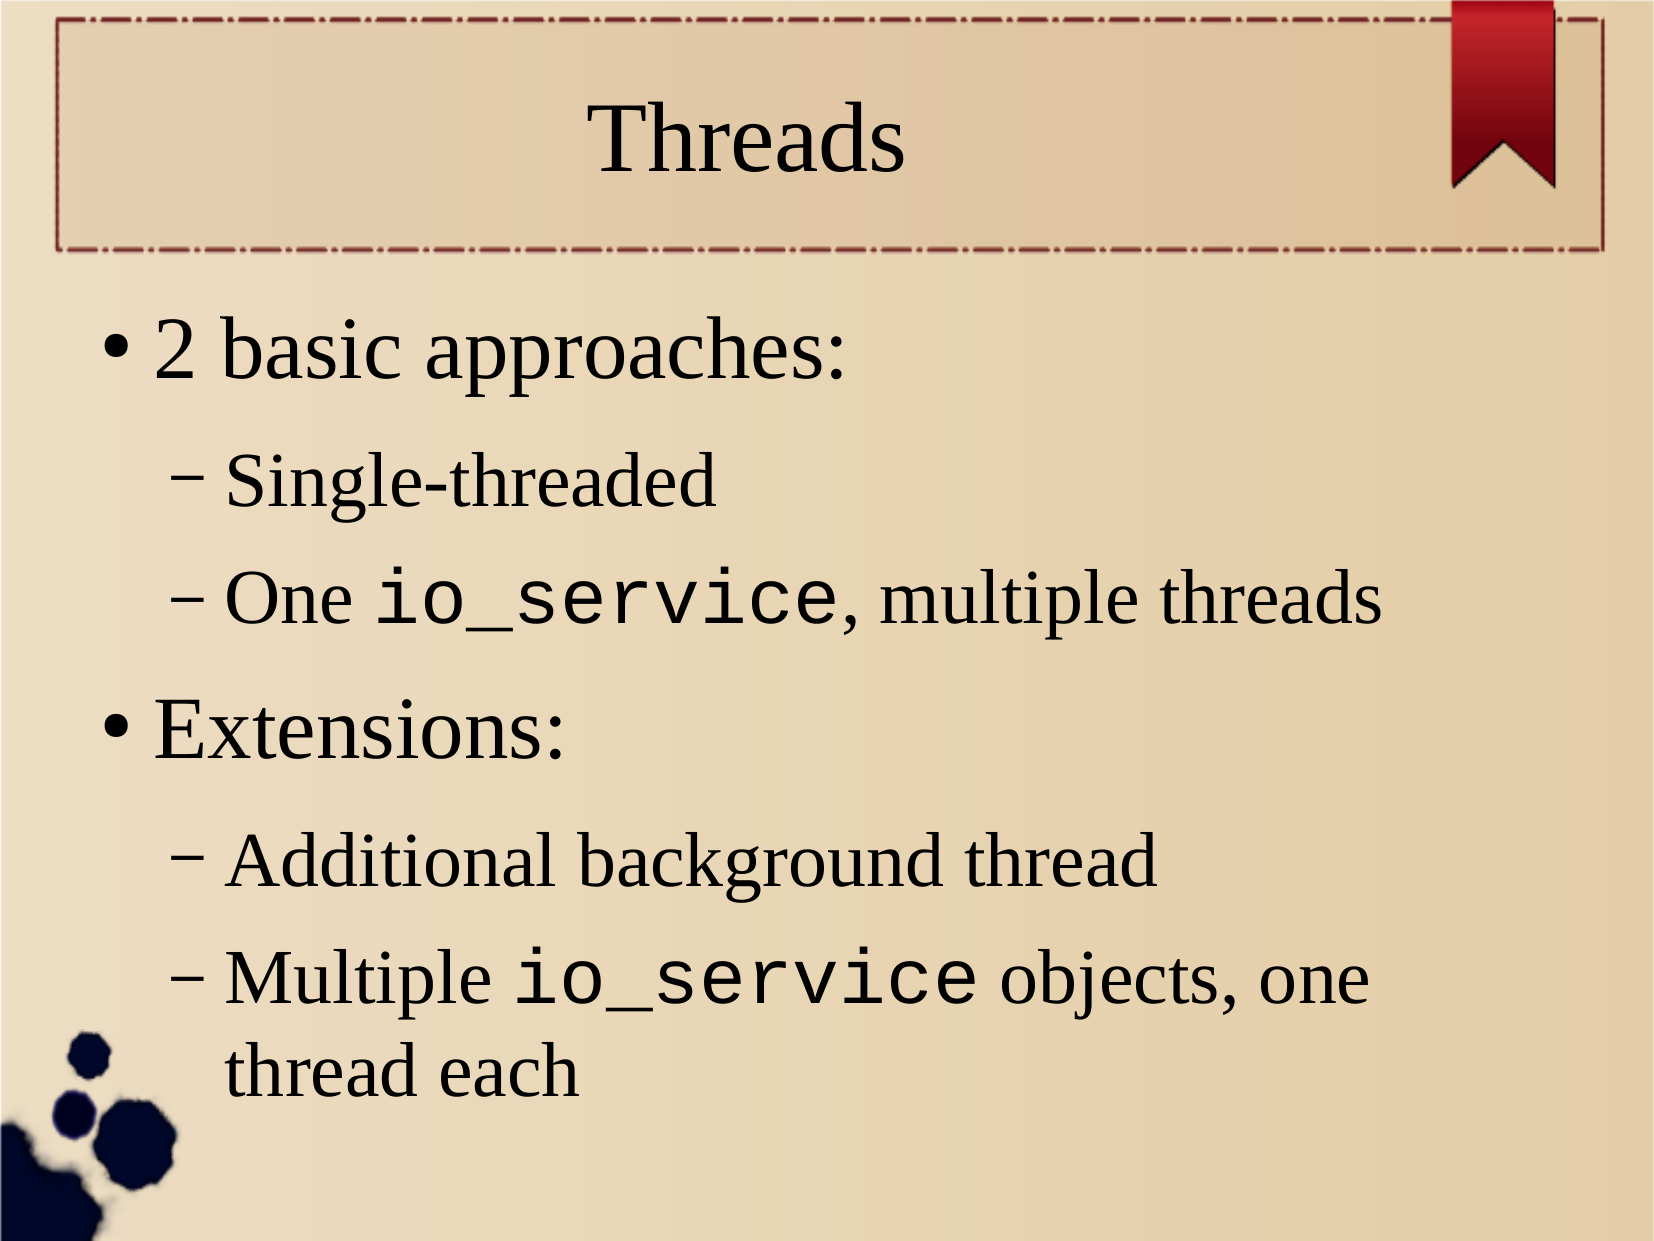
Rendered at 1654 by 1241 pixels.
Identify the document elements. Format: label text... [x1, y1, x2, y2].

picture [0, 0, 1654, 1241]
title Threads [82, 47, 1412, 229]
list 2 basic approaches: Single-threaded One io_service, multiple threads Extensions: Additional background thread Multiple io_service objects, one thread each [82, 299, 1571, 1146]
